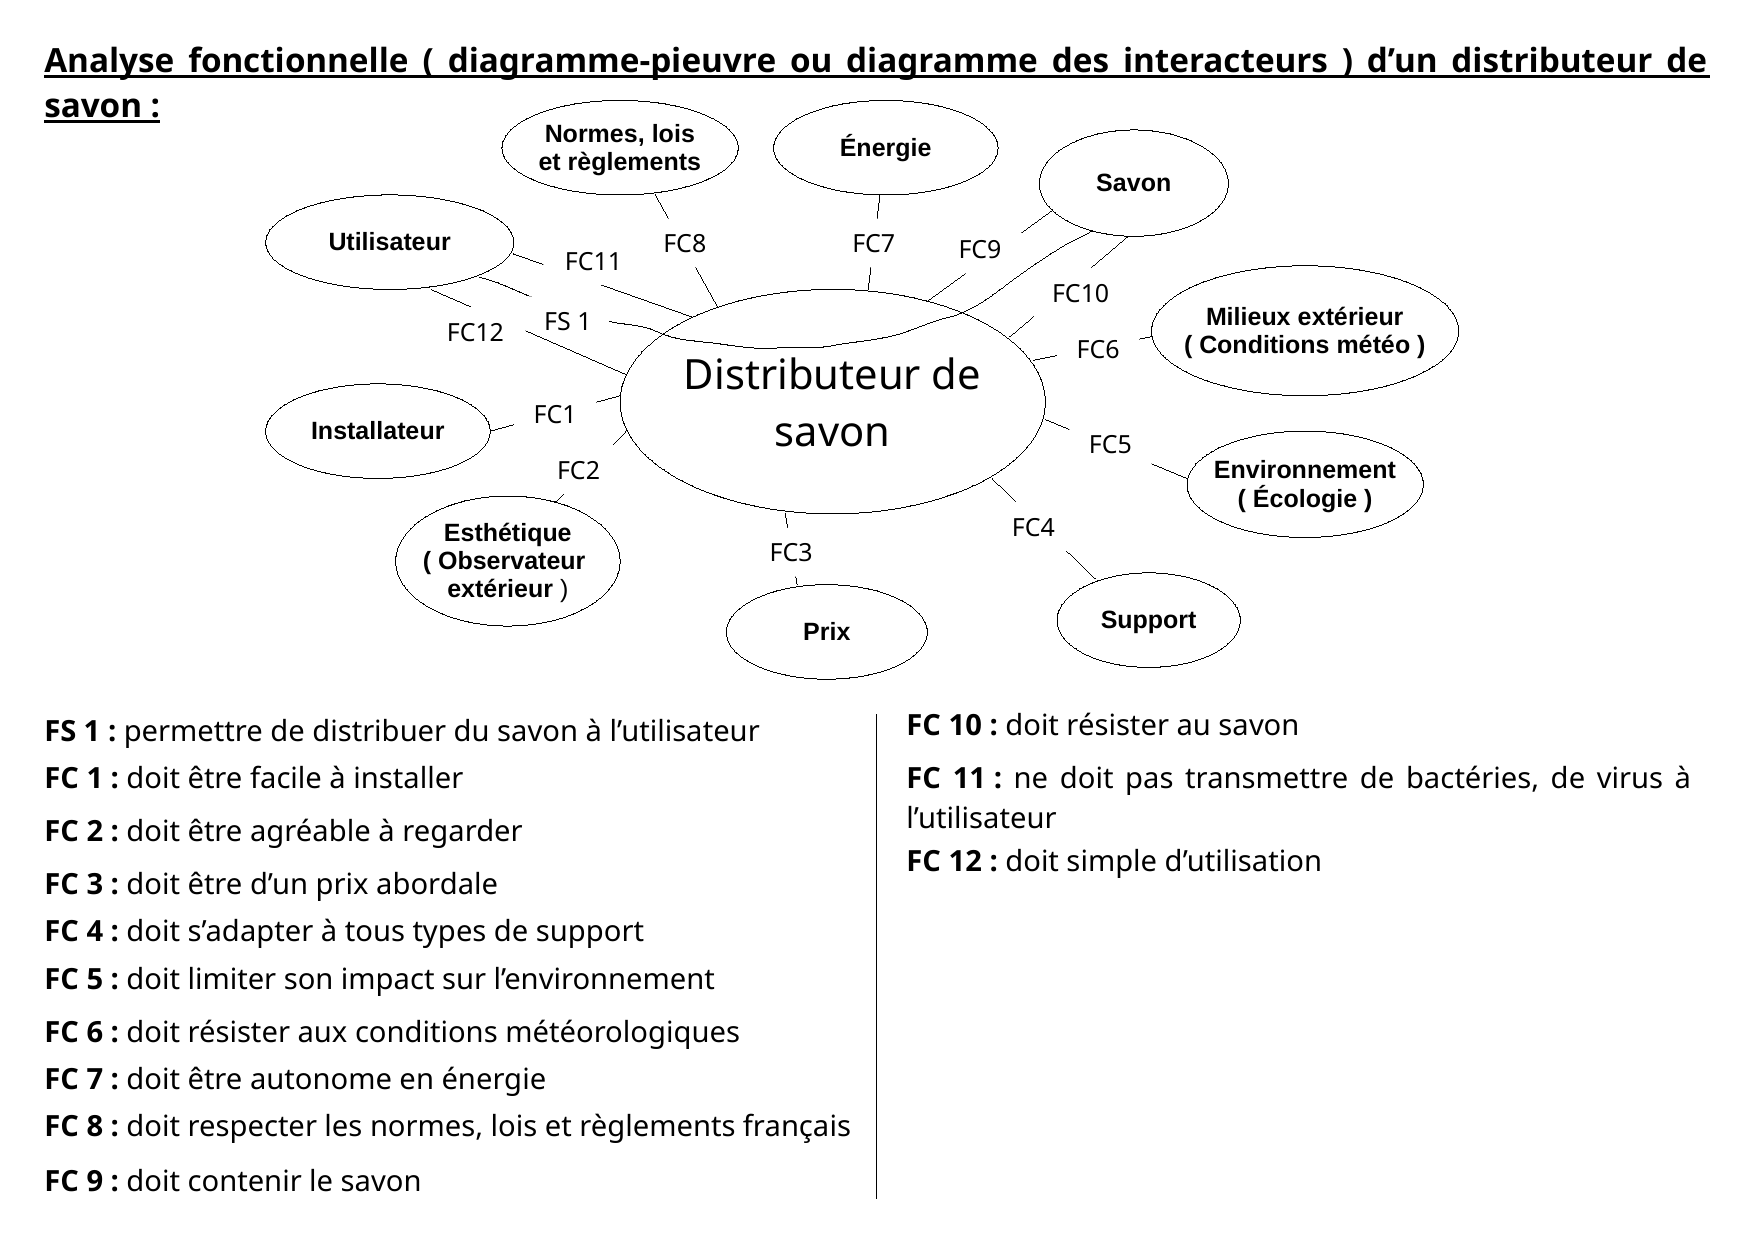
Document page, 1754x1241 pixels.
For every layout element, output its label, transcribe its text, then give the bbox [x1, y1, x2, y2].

text_box FC5 [1069, 419, 1152, 465]
text_box Esthétique ( Observateur extérieur ) [395, 496, 621, 627]
text_box FC11 [543, 236, 644, 282]
text_box FS 1 : permettre de distribuer du savon à l’utilisateur [29, 702, 869, 750]
text_box Prix [726, 584, 928, 680]
text_box Analyse fonctionnelle ( diagramme-pieuvre ou diagramme des interacteurs ) d’un distributeur de savon : [29, 29, 1725, 125]
text_box Environnement ( Écologie ) [1187, 431, 1424, 538]
text_box FC4 [992, 501, 1075, 548]
text_box FC 9 : doit contenir le savon [29, 1152, 869, 1208]
text_box FC9 [938, 224, 1022, 270]
text_box FC 1 : doit être facile à installer [29, 750, 869, 805]
text_box FC 5 : doit limiter son impact sur l’environnement [29, 950, 869, 1003]
text_box FC 8 : doit respecter les normes, lois et règlements français [29, 1098, 869, 1152]
text_box Milieux extérieur ( Conditions météo ) [1151, 265, 1459, 396]
text_box Installateur [265, 383, 491, 479]
text_box FC 10 : doit résister au savon [891, 696, 1707, 750]
text_box FC12 [425, 307, 526, 353]
text_box FC 6 : doit résister aux conditions météorologiques [29, 1003, 869, 1050]
text_box FC2 [537, 445, 620, 491]
text_box Savon [1039, 129, 1229, 237]
text_box FC10 [1033, 267, 1128, 313]
text_box FC1 [514, 389, 597, 435]
text_box Distributeur de savon [620, 289, 1046, 514]
text_box FC6 [1057, 324, 1140, 370]
text_box Énergie [773, 100, 999, 195]
text_box Support [1057, 572, 1241, 668]
text_box FC7 [832, 218, 916, 264]
text_box FC 2 : doit être agréable à regarder [29, 805, 869, 856]
text_box FS 1 [526, 296, 609, 342]
text_box FC 12 : doit simple d’utilisation [891, 832, 1707, 888]
text_box Utilisateur [265, 194, 514, 290]
text_box FC 11 : ne doit pas transmettre de bactéries, de virus à l’utilisateur [891, 750, 1707, 832]
text_box FC3 [750, 527, 833, 573]
text_box FC8 [643, 218, 727, 264]
text_box FC 4 : doit s’adapter à tous types de support [29, 903, 869, 950]
text_box Normes, lois et règlements [501, 100, 739, 195]
text_box FC 3 : doit être d’un prix abordale [29, 856, 869, 903]
text_box FC 7 : doit être autonome en énergie [29, 1050, 869, 1098]
